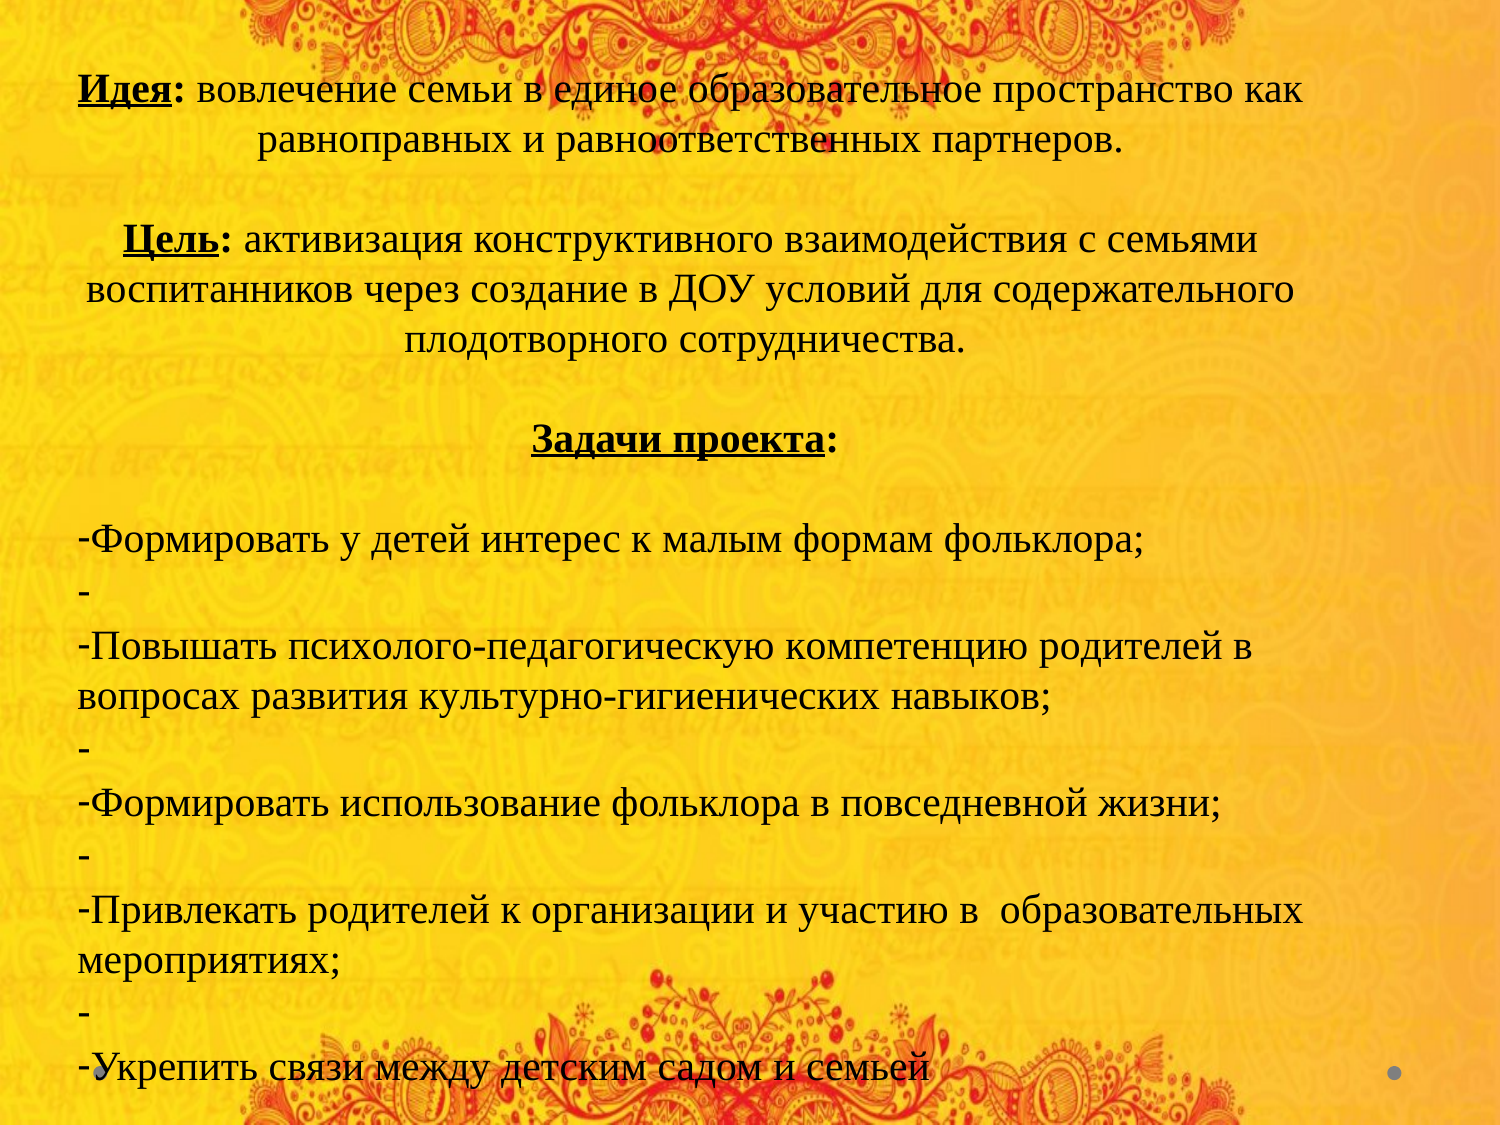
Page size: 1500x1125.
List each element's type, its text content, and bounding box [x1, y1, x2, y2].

text_box Идея: вовлечение семьи в единое образовательное пространство как равноправных и равноответственных партнеров. Цель: активизация конструктивного взаимодействия с семьями воспитанников через создание в ДОУ условий для содержательного плодотворного сотрудничества. Задачи проекта: Формировать у детей интерес к малым формам фольклора; Повышать психолого-педагогическую компетенцию родителей в вопросах развития культурно-гигиенических навыков; Формировать использование фольклора в повседневной жизни; Привлекать родителей к организации и участию в образовательных мероприятиях; Укрепить связи между детским садом и семьей [62, 53, 1438, 1096]
